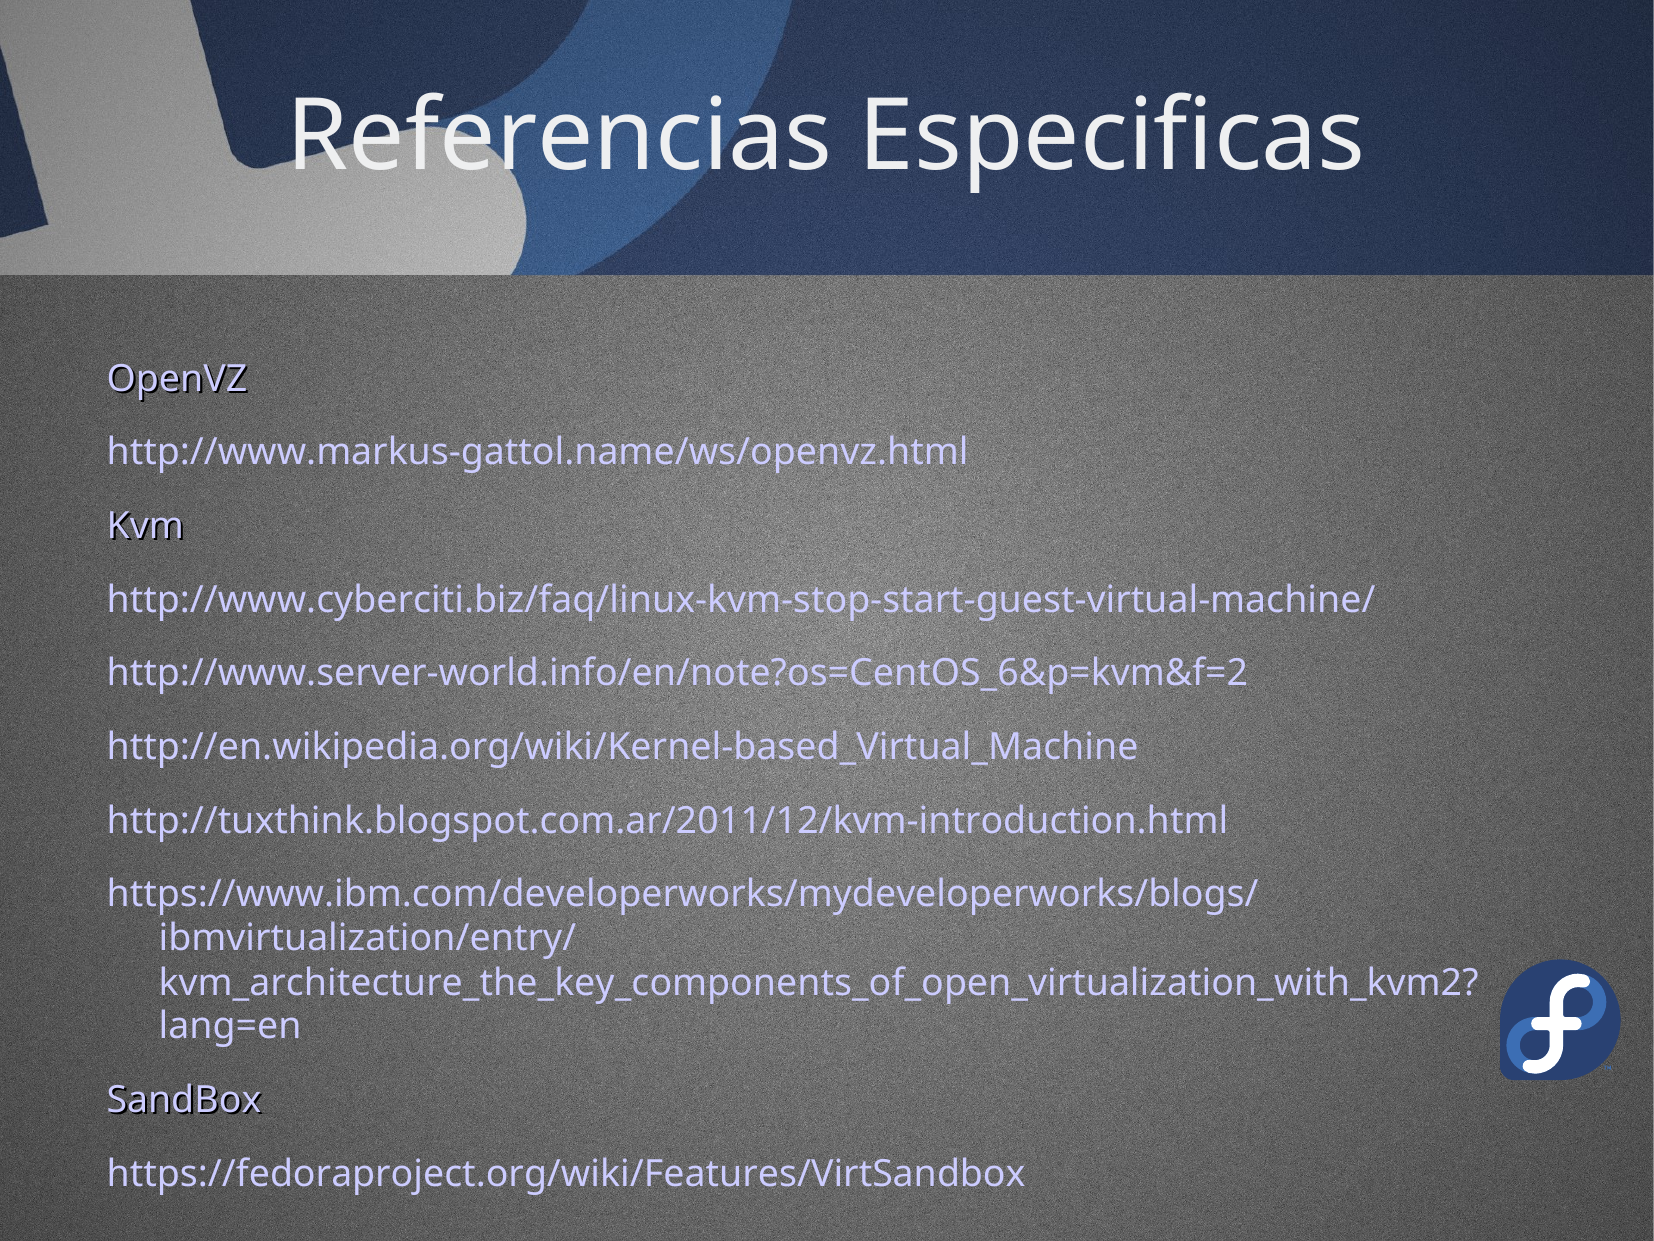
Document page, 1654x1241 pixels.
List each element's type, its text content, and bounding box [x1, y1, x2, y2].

text_box Referencias Especificas [88, 29, 1565, 237]
text_box OpenVZ http://www.markus-gattol.name/ws/openvz.html Kvm http://www.cyberciti.biz/faq/linux-kvm-stop-start-guest-virtual-machine/ http://www.server-world.info/en/note?os=CentOS_6&p=kvm&f=2 http://en.wikipedia.org/wiki/Kernel-based_Virtual_Machine http://tuxthink.blogspot.com.ar/2011/12/kvm-introduction.html https://www.ibm.com/developerworks/mydeveloperworks/blogs/ibmvirtualization/entry/kvm_architecture_the_key_components_of_open_virtualization_with_kvm2?lang=en SandBox https://fedoraproject.org/wiki/Features/VirtSandbox [88, 354, 1565, 1064]
picture [0, 0, 1654, 1241]
